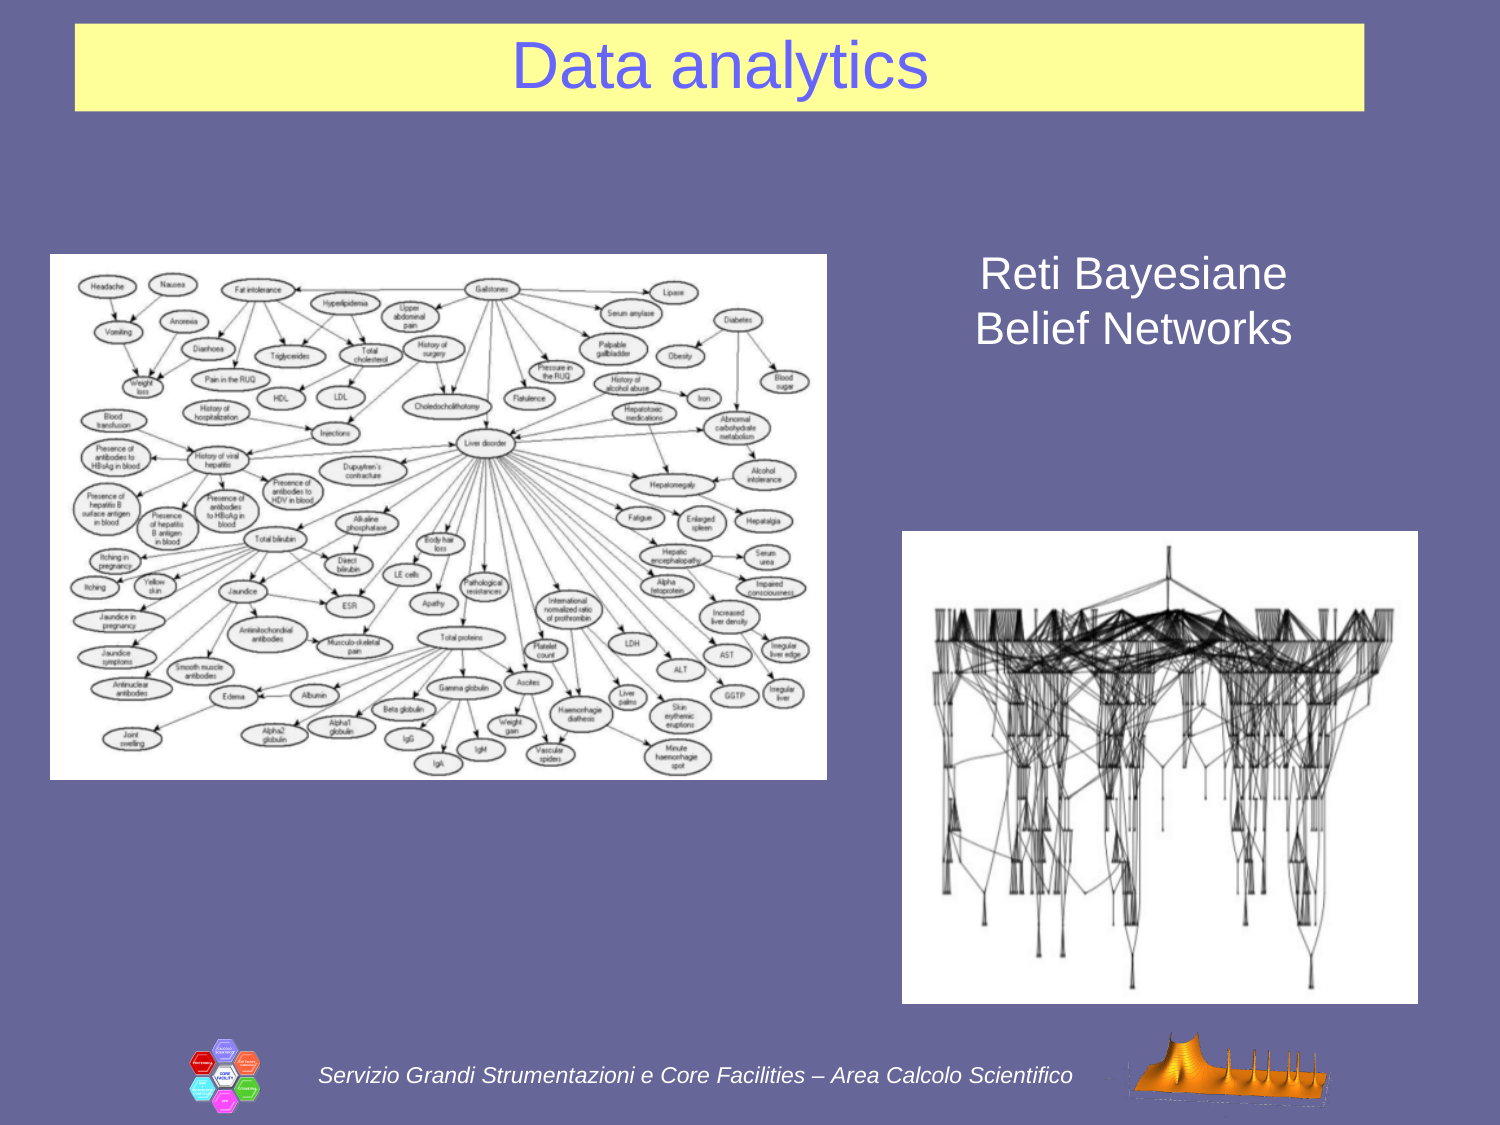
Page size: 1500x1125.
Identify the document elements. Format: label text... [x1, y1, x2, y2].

text_box Data analytics [74, 23, 1365, 112]
text_box Reti Bayesiane Belief Networks [909, 236, 1359, 362]
picture [902, 531, 1418, 1004]
picture [183, 1034, 266, 1118]
picture [50, 254, 827, 780]
picture [1104, 1029, 1341, 1118]
